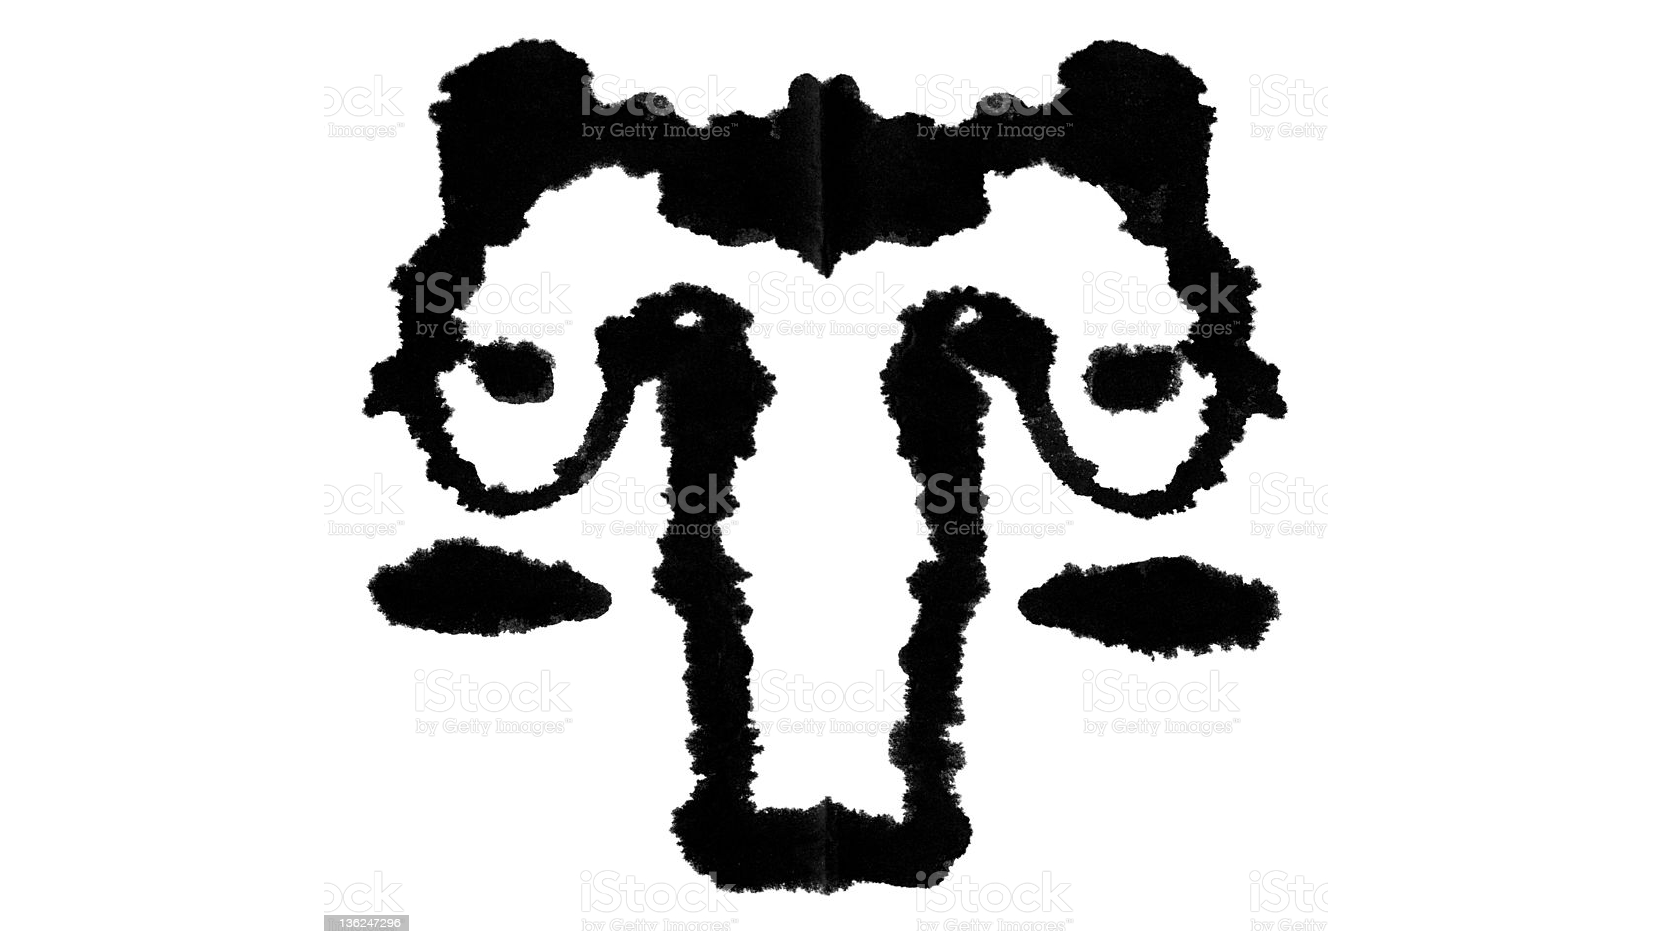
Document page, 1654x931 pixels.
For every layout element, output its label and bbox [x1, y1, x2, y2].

picture [324, 0, 1328, 931]
